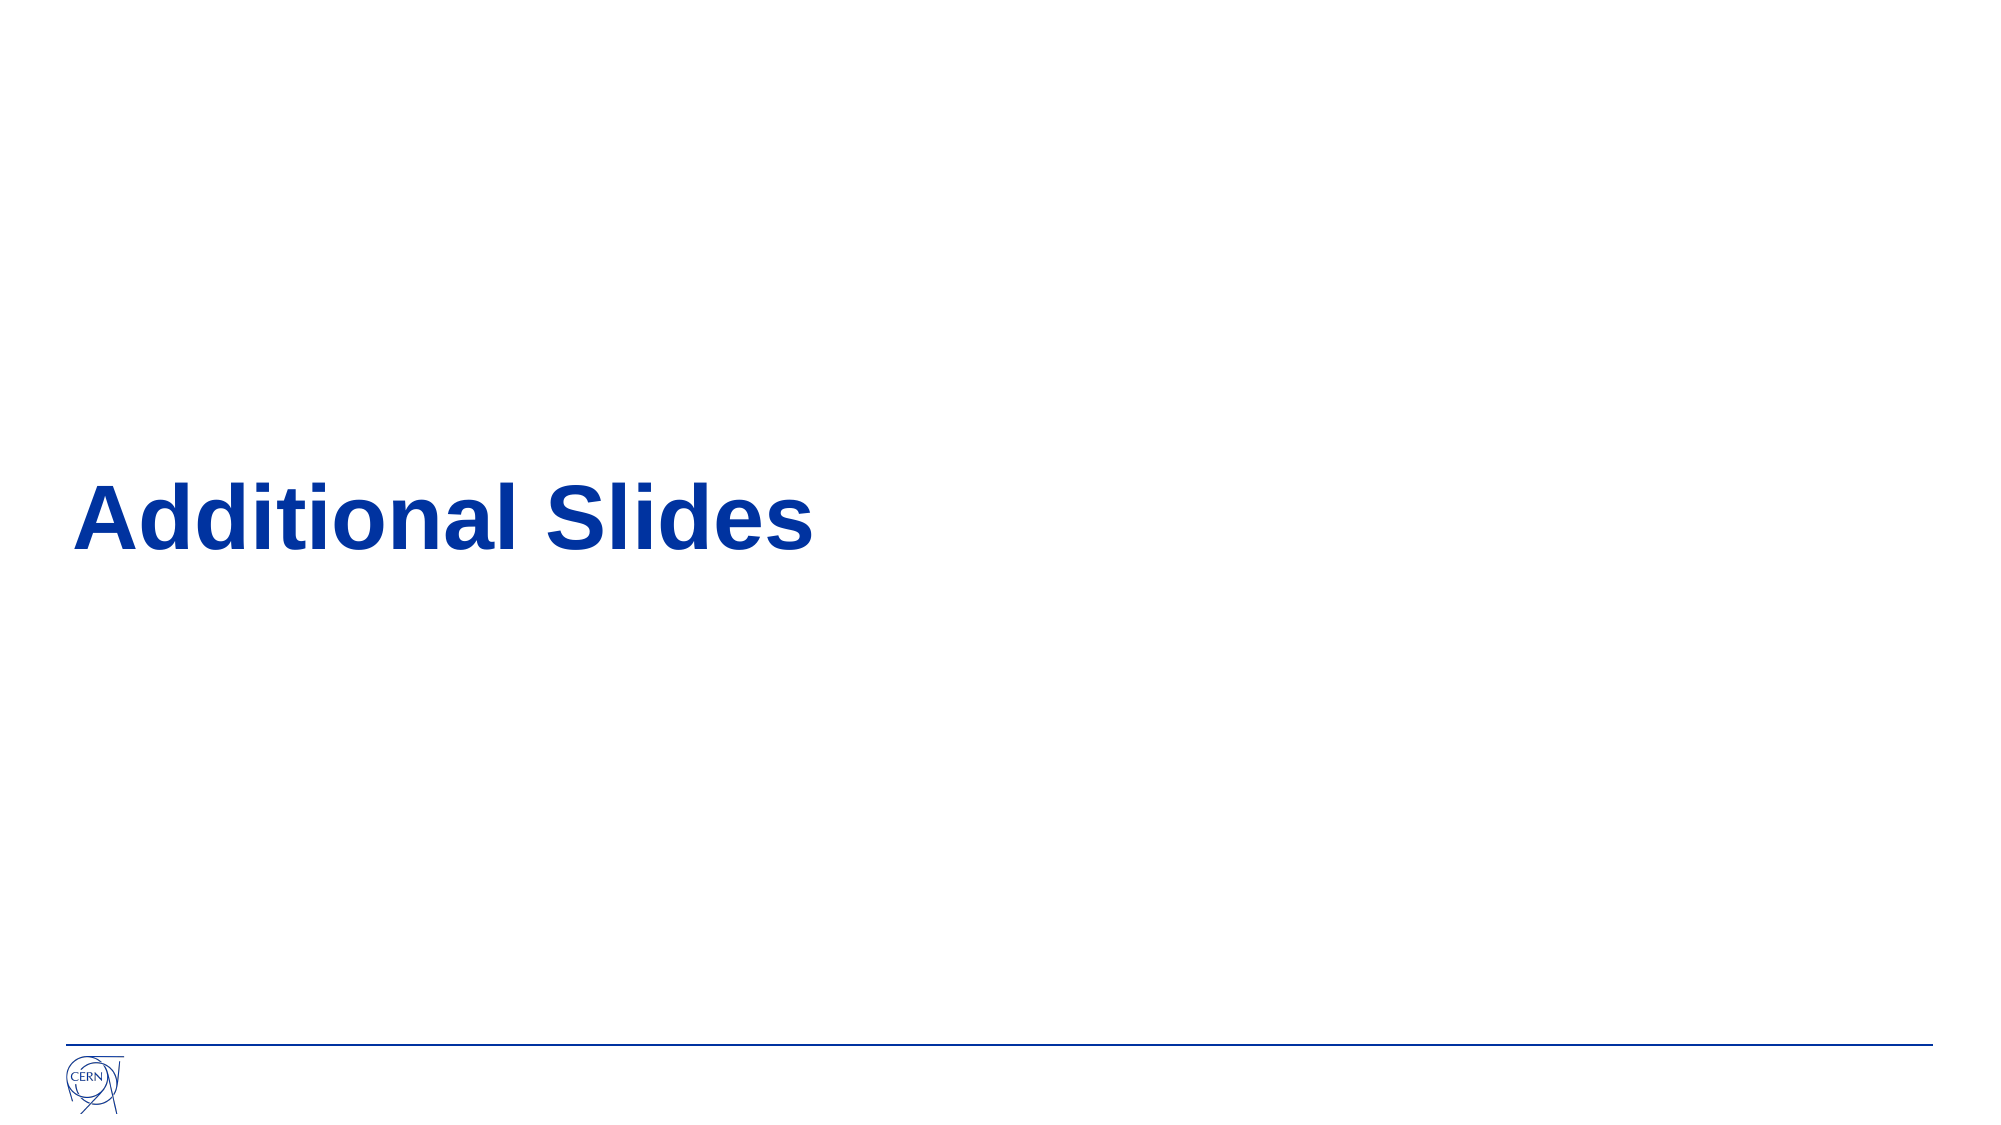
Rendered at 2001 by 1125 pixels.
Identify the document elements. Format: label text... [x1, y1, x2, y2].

title Additional Slides [72, 428, 1940, 607]
